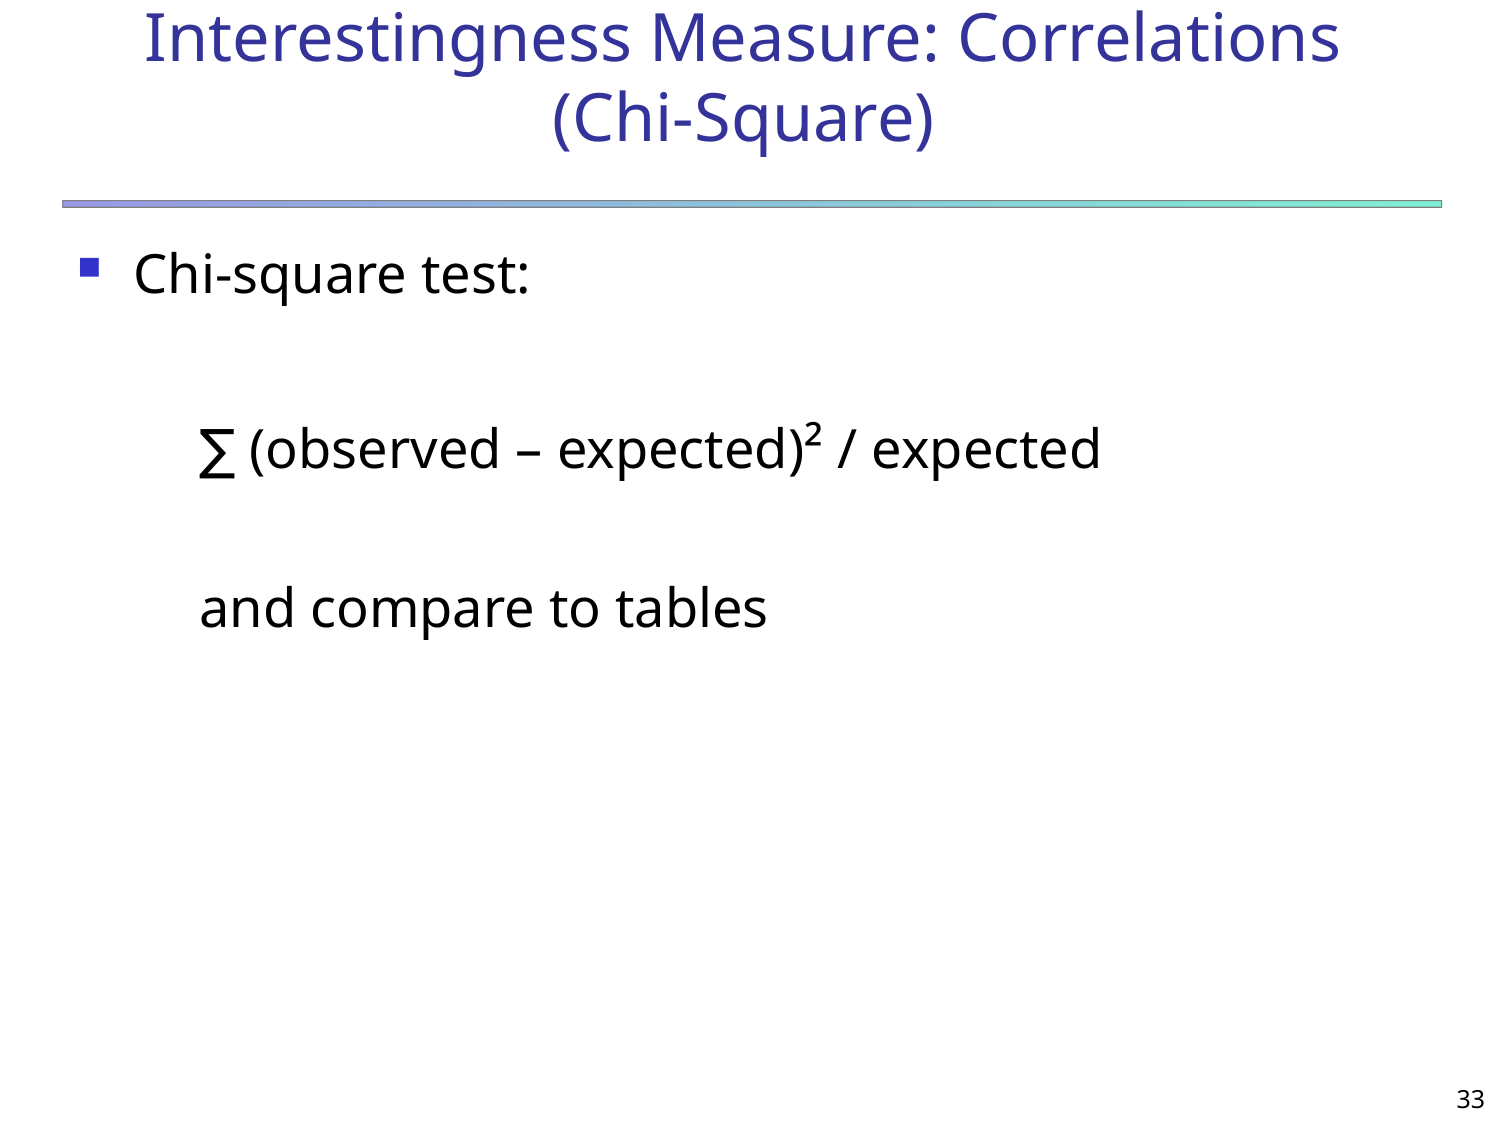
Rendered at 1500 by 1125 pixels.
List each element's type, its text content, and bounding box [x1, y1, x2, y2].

list Chi-square test: ∑ (observed – expected)² / expected and compare to tables [62, 212, 1463, 688]
title Interestingness Measure: Correlations (Chi-Square) [62, 0, 1426, 163]
text_box <number> [1187, 1062, 1500, 1125]
